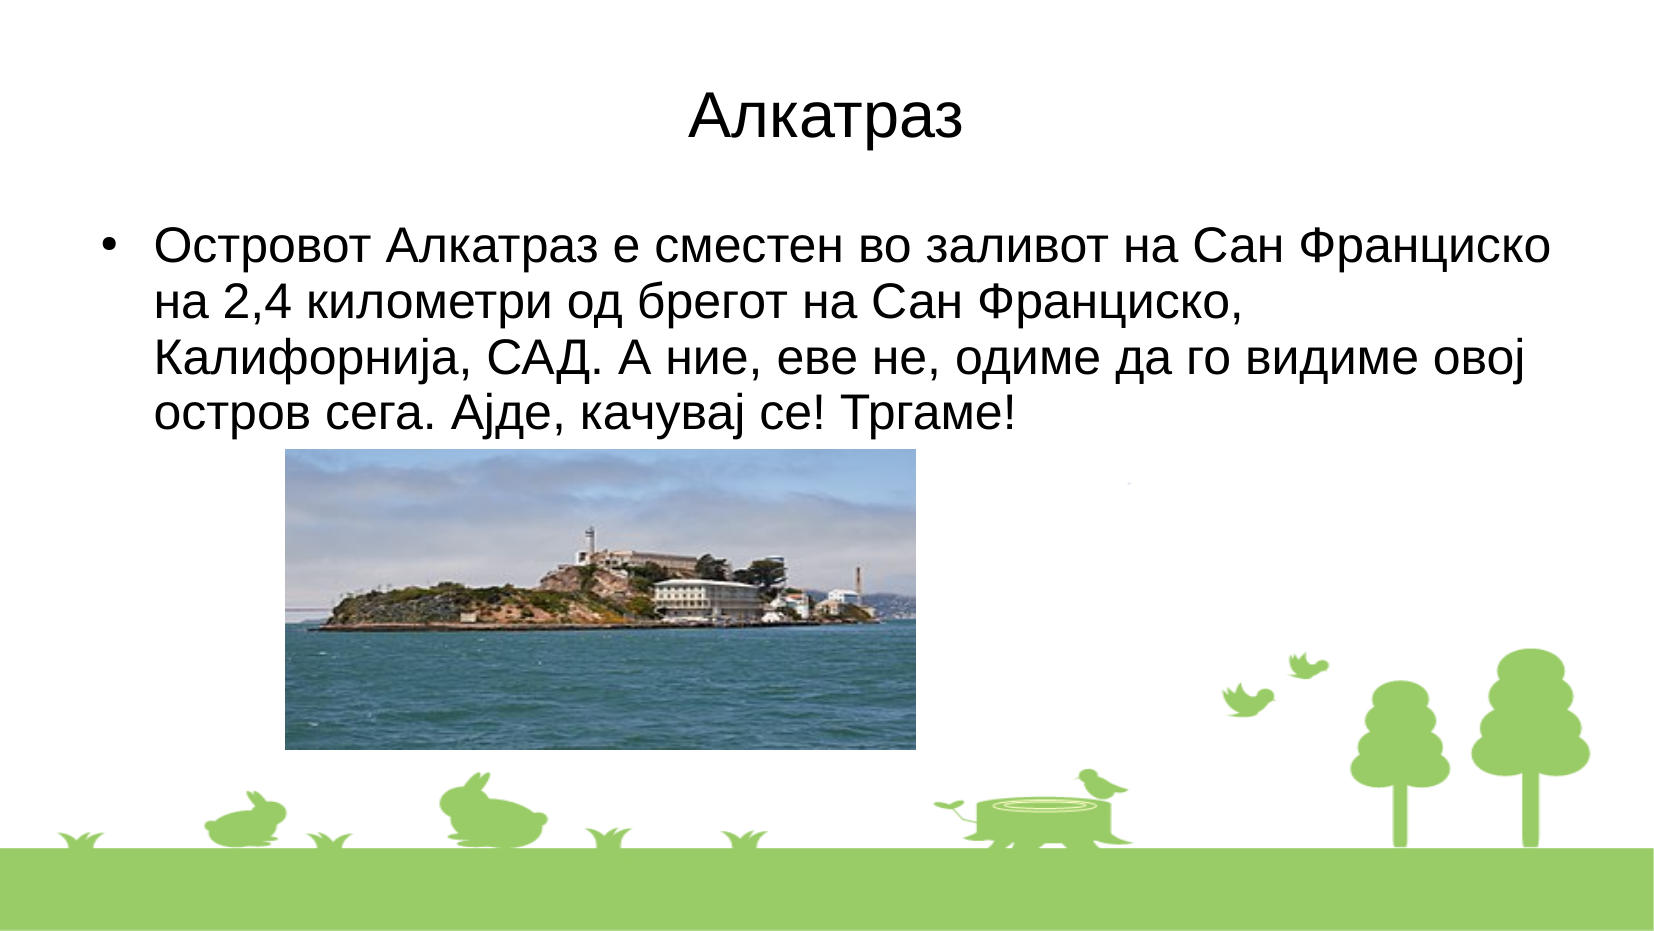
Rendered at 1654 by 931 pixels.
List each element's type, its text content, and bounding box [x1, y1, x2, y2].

title Алкатраз [82, 37, 1571, 193]
list Островот Алкатраз е сместен во заливот на Сан Франциско на 2,4 километри од брегот на Сан Франциско, Калифорнија, САД. А ние, еве не, одиме да го видиме овој остров сега. Ајде, качувај се! Тргаме! [82, 217, 1571, 571]
picture [0, 0, 1654, 931]
